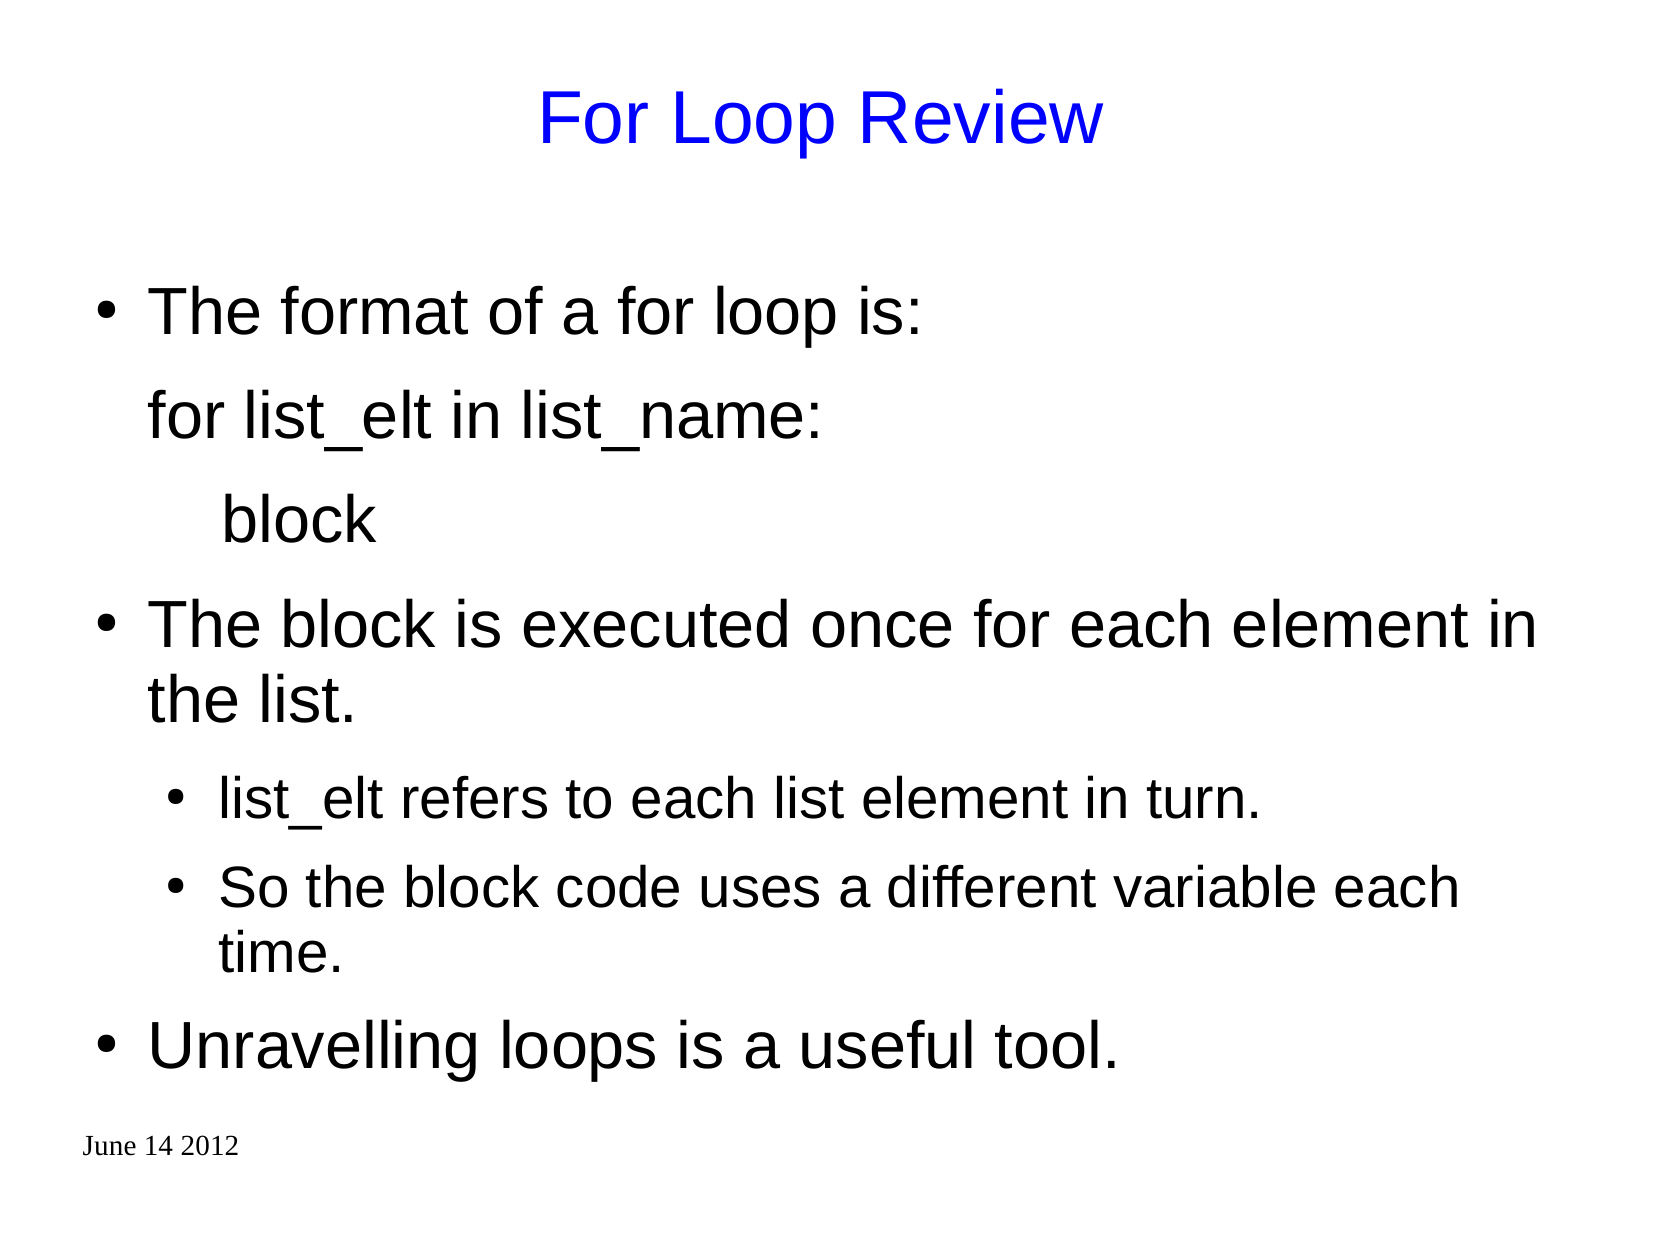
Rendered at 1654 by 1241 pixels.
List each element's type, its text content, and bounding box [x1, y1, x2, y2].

list The format of a for loop is: for list_elt in list_name: block The block is executed once for each element in the list. list_elt refers to each list element in turn. So the block code uses a different variable each time. Unravelling loops is a useful tool. [76, 274, 1565, 1093]
title For Loop Review [76, 58, 1565, 178]
